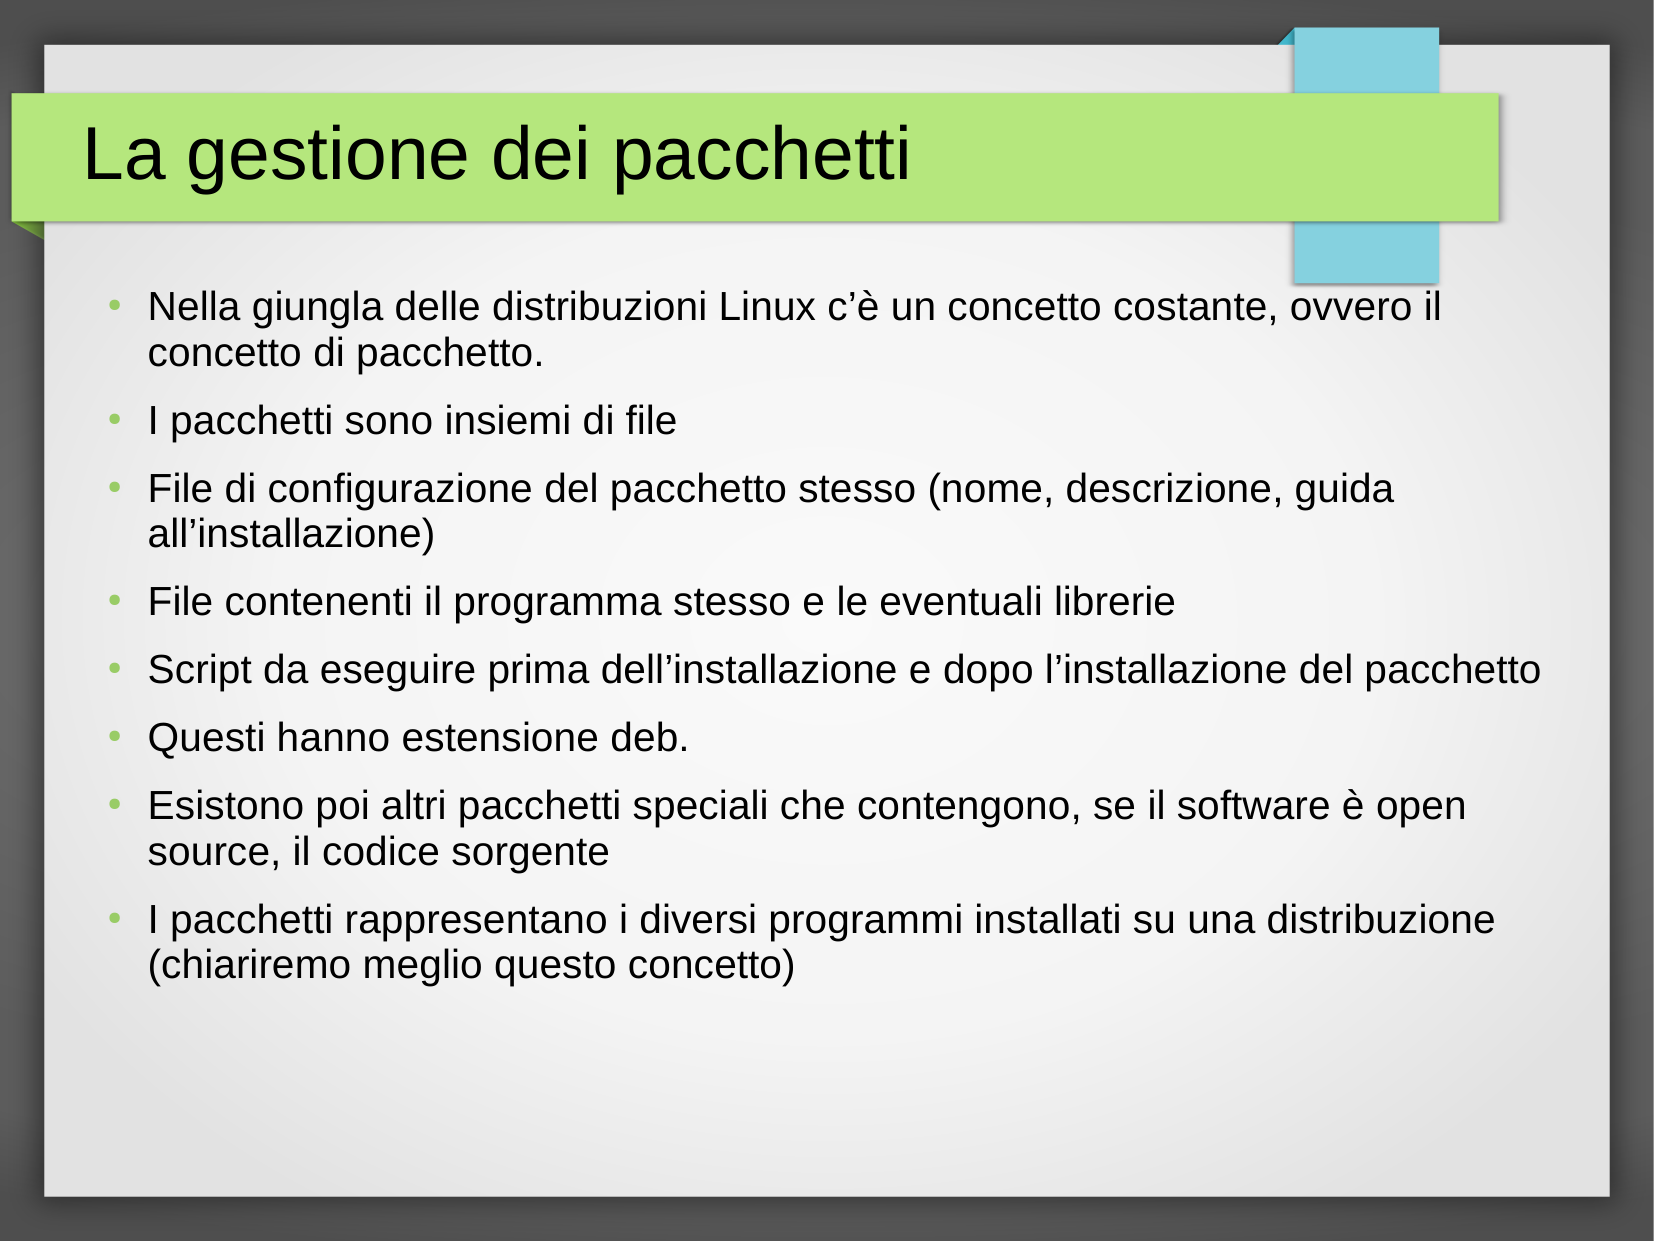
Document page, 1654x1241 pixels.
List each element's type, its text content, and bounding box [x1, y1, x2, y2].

title La gestione dei pacchetti [82, 94, 1264, 213]
list Nella giungla delle distribuzioni Linux c’è un concetto costante, ovvero il concetto di pacchetto. I pacchetti sono insiemi di file File di configurazione del pacchetto stesso (nome, descrizione, guida all’installazione) File contenenti il programma stesso e le eventuali librerie Script da eseguire prima dell’installazione e dopo l’installazione del pacchetto Questi hanno estensione deb. Esistono poi altri pacchetti speciali che contengono, se il software è open source, il codice sorgente I pacchetti rappresentano i diversi programmi installati su una distribuzione (chiariremo meglio questo concetto) [94, 283, 1583, 1003]
picture [0, 0, 1654, 1241]
